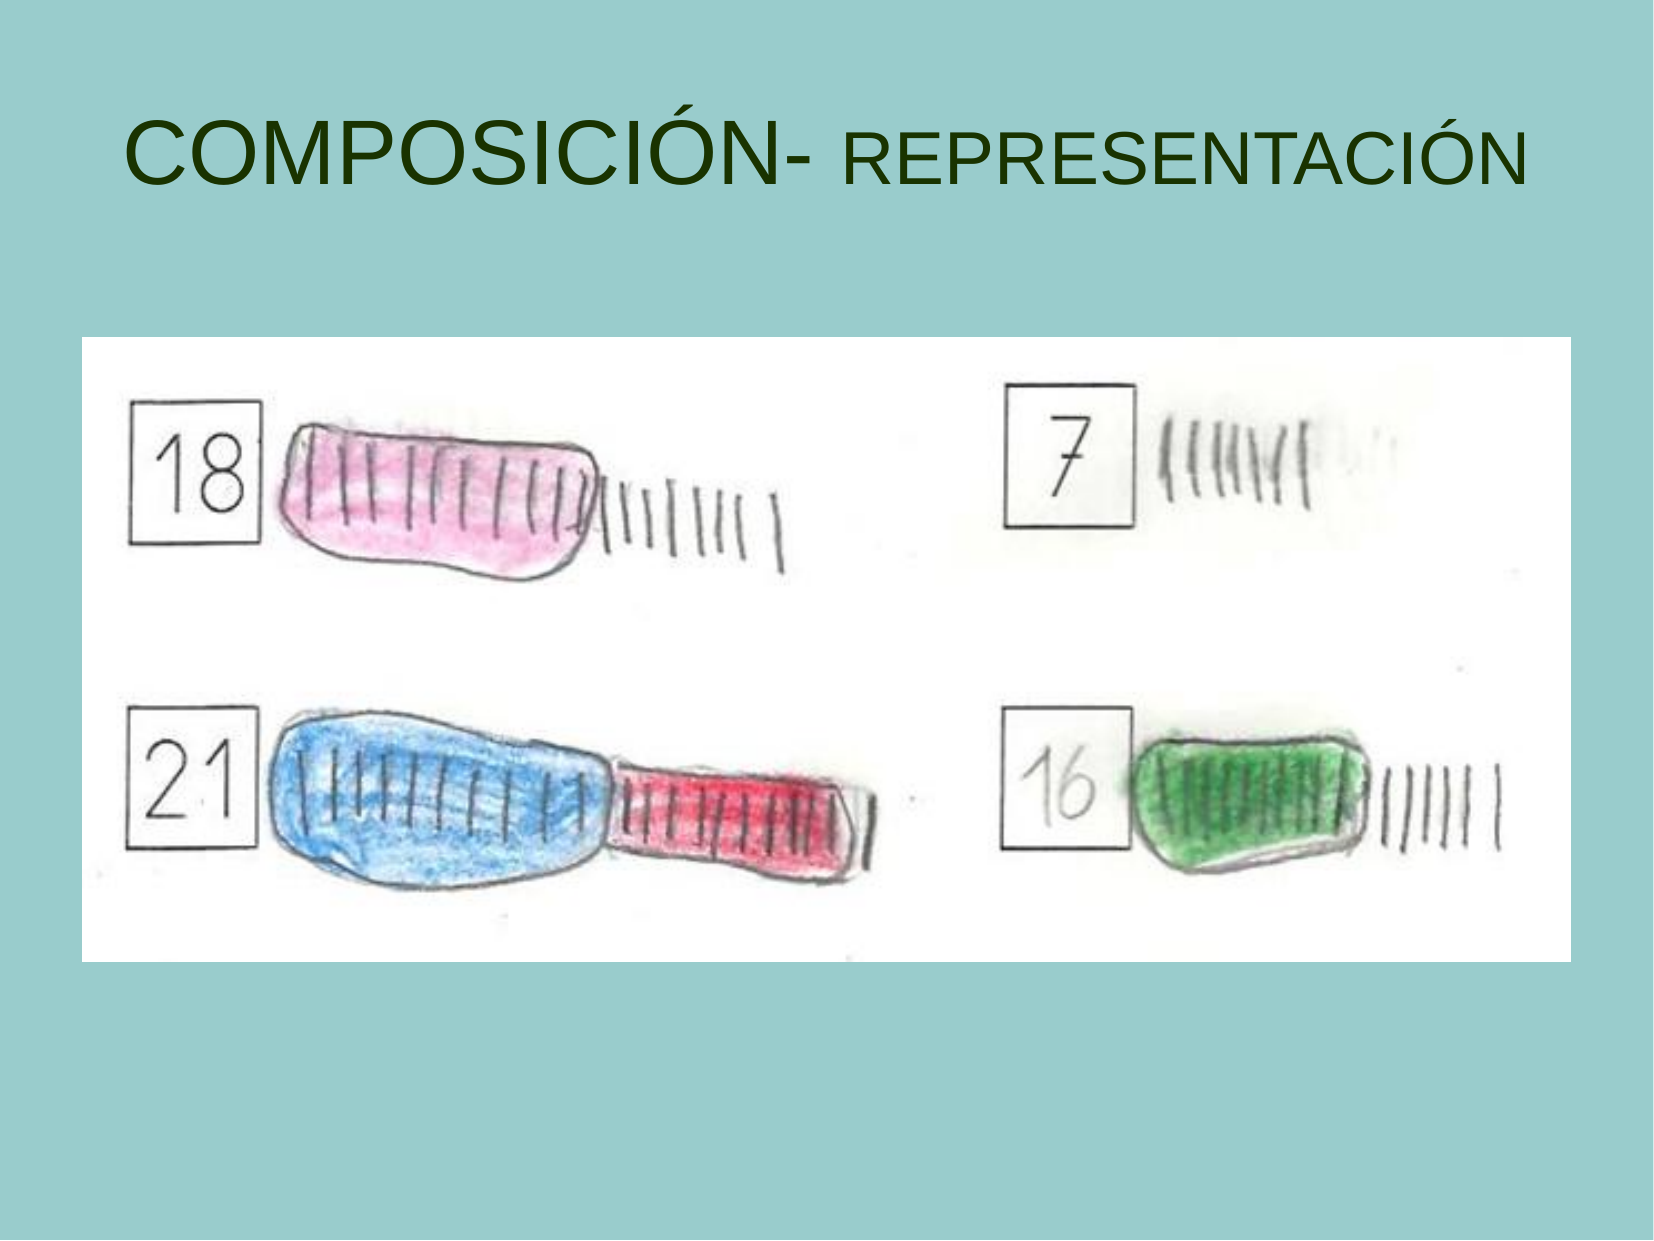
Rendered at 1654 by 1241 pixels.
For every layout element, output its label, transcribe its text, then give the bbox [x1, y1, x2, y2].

picture [82, 337, 1571, 962]
title COMPOSICIÓN- REPRESENTACIÓN [82, 49, 1571, 257]
